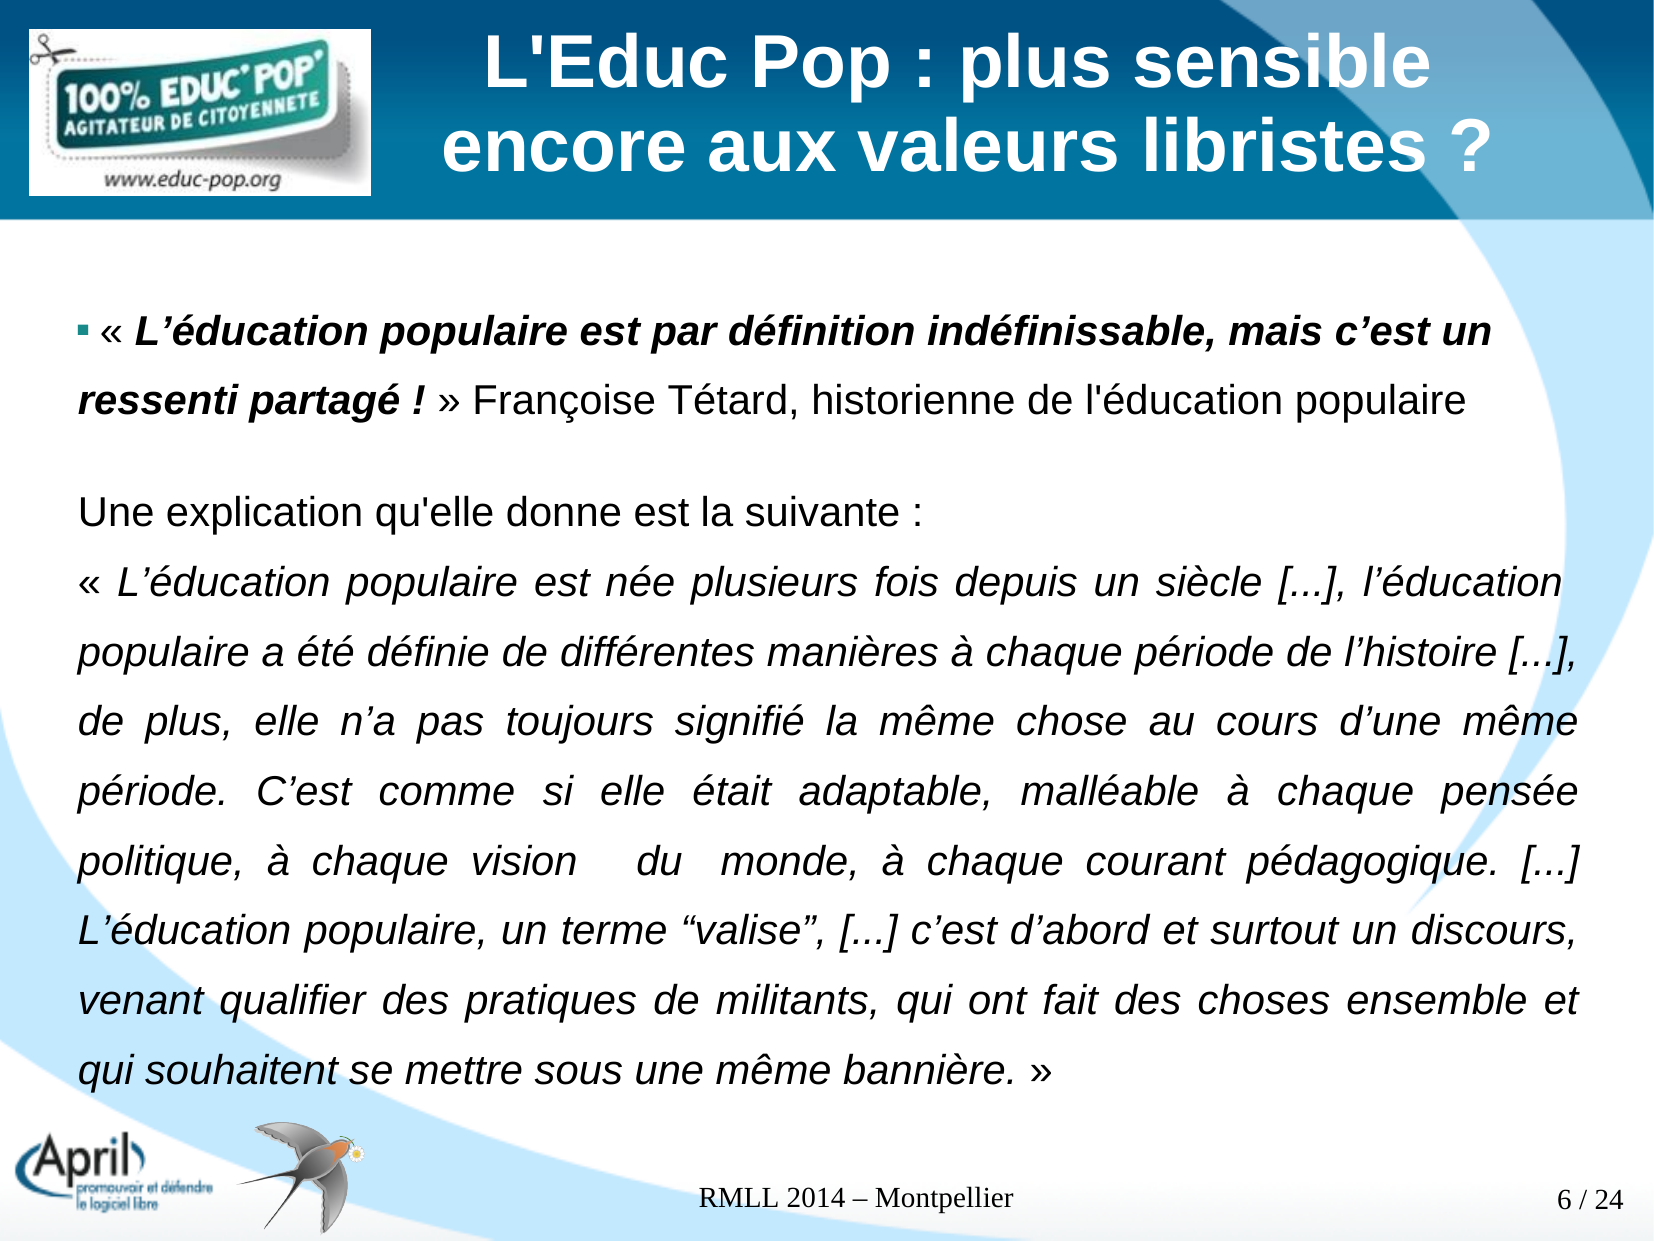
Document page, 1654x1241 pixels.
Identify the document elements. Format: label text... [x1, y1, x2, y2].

title L'Educ Pop : plus sensible encore aux valeurs libristes ? [76, 0, 1565, 208]
picture [0, 0, 371, 195]
picture [0, 0, 1654, 1241]
text_box « L’éducation populaire est par définition indéfinissable, mais c’est un ressenti partagé ! » Françoise Tétard, historienne de l'éducation populaire Une explication qu'elle donne est la suivante : « L’éducation populaire est née plusieurs fois depuis un siècle [...], l’éducation populaire a été définie de différentes manières à chaque période de l’histoire [...], de plus, elle n’a pas toujours signifié la même chose au cours d’une même période. C’est comme si elle était adaptable, malléable à chaque pensée politique, à chaque vision du monde, à chaque courant pédagogique. [...] L’éducation populaire, un terme “valise”, [...] c’est d’abord et surtout un discours, venant qualifier des pratiques de militants, qui ont fait des choses ensemble et qui souhaitent se mettre sous une même bannière. » [63, 276, 1595, 1078]
